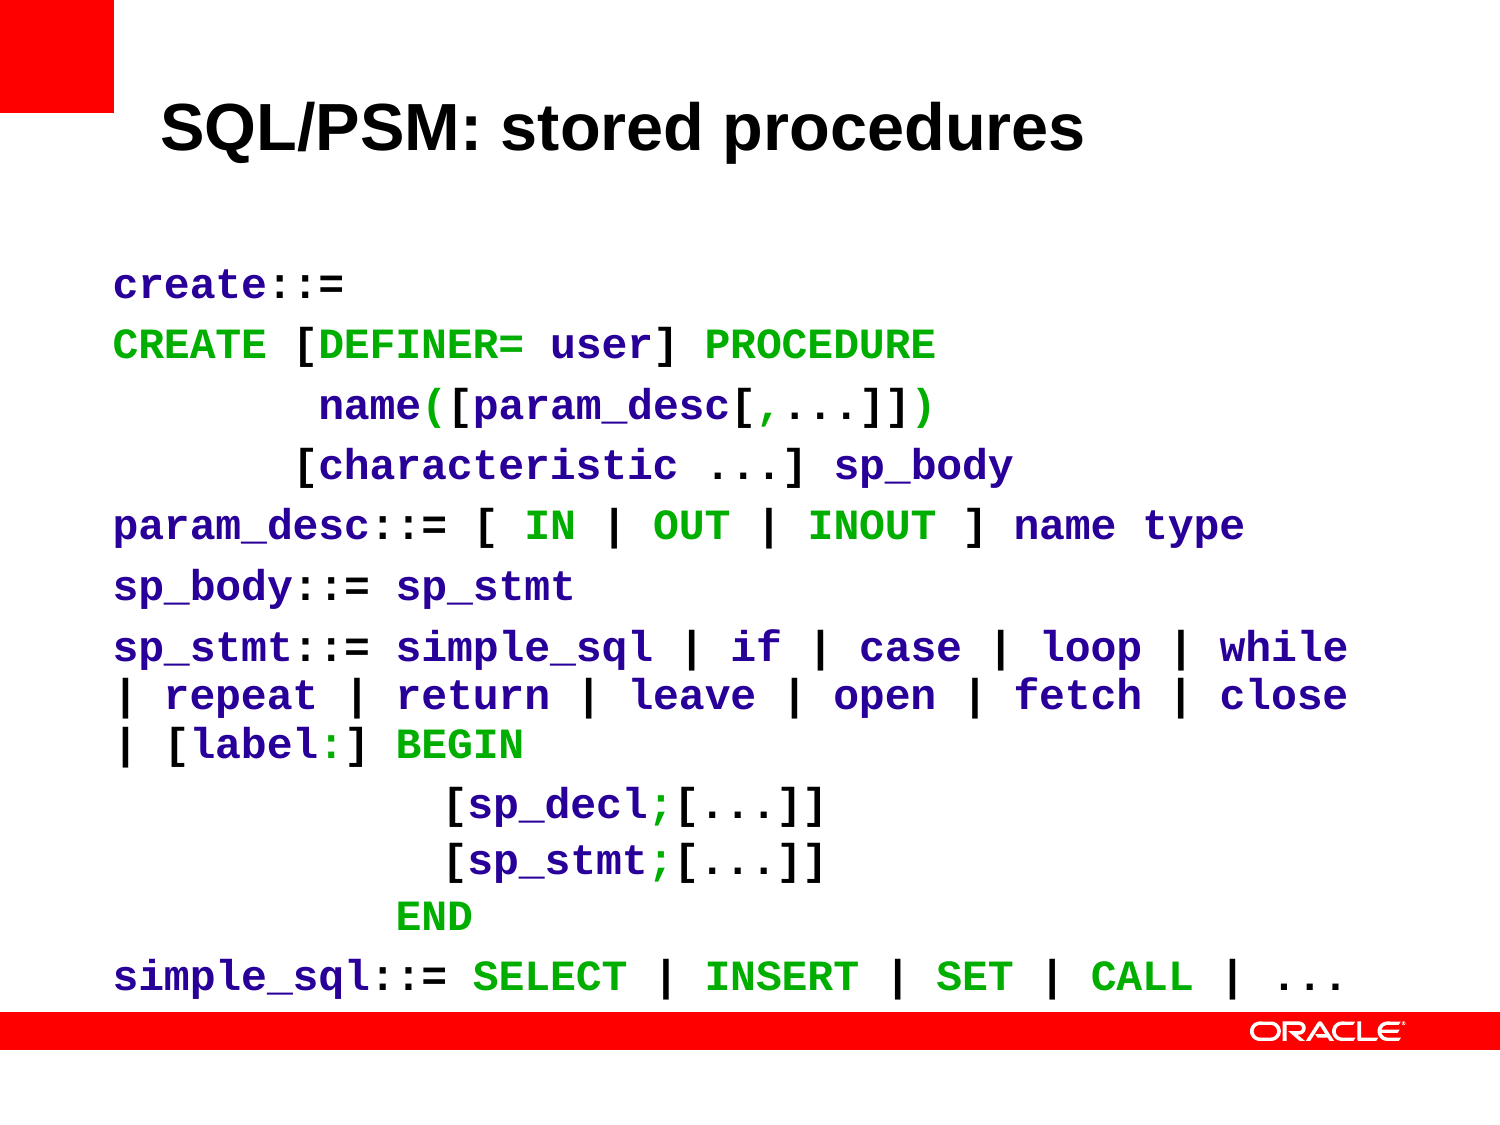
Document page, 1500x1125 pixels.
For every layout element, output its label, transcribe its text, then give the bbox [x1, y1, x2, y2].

picture [0, 1012, 1500, 1050]
list create::= CREATE [DEFINER= user] PROCEDURE name([param_desc[,...]]) [characteristic ...] sp_body param_desc::= [ IN | OUT | INOUT ] name type sp_body::= sp_stmt sp_stmt::= simple_sql | if | case | loop | while | repeat | return | leave | open | fetch | close | [label:] BEGIN [sp_decl;[...]] [sp_stmt;[...]] END simple_sql::= SELECT | INSERT | SET | CALL | ... [112, 262, 1349, 1005]
title SQL/PSM: stored procedures [145, 42, 1390, 213]
picture [0, 0, 114, 113]
